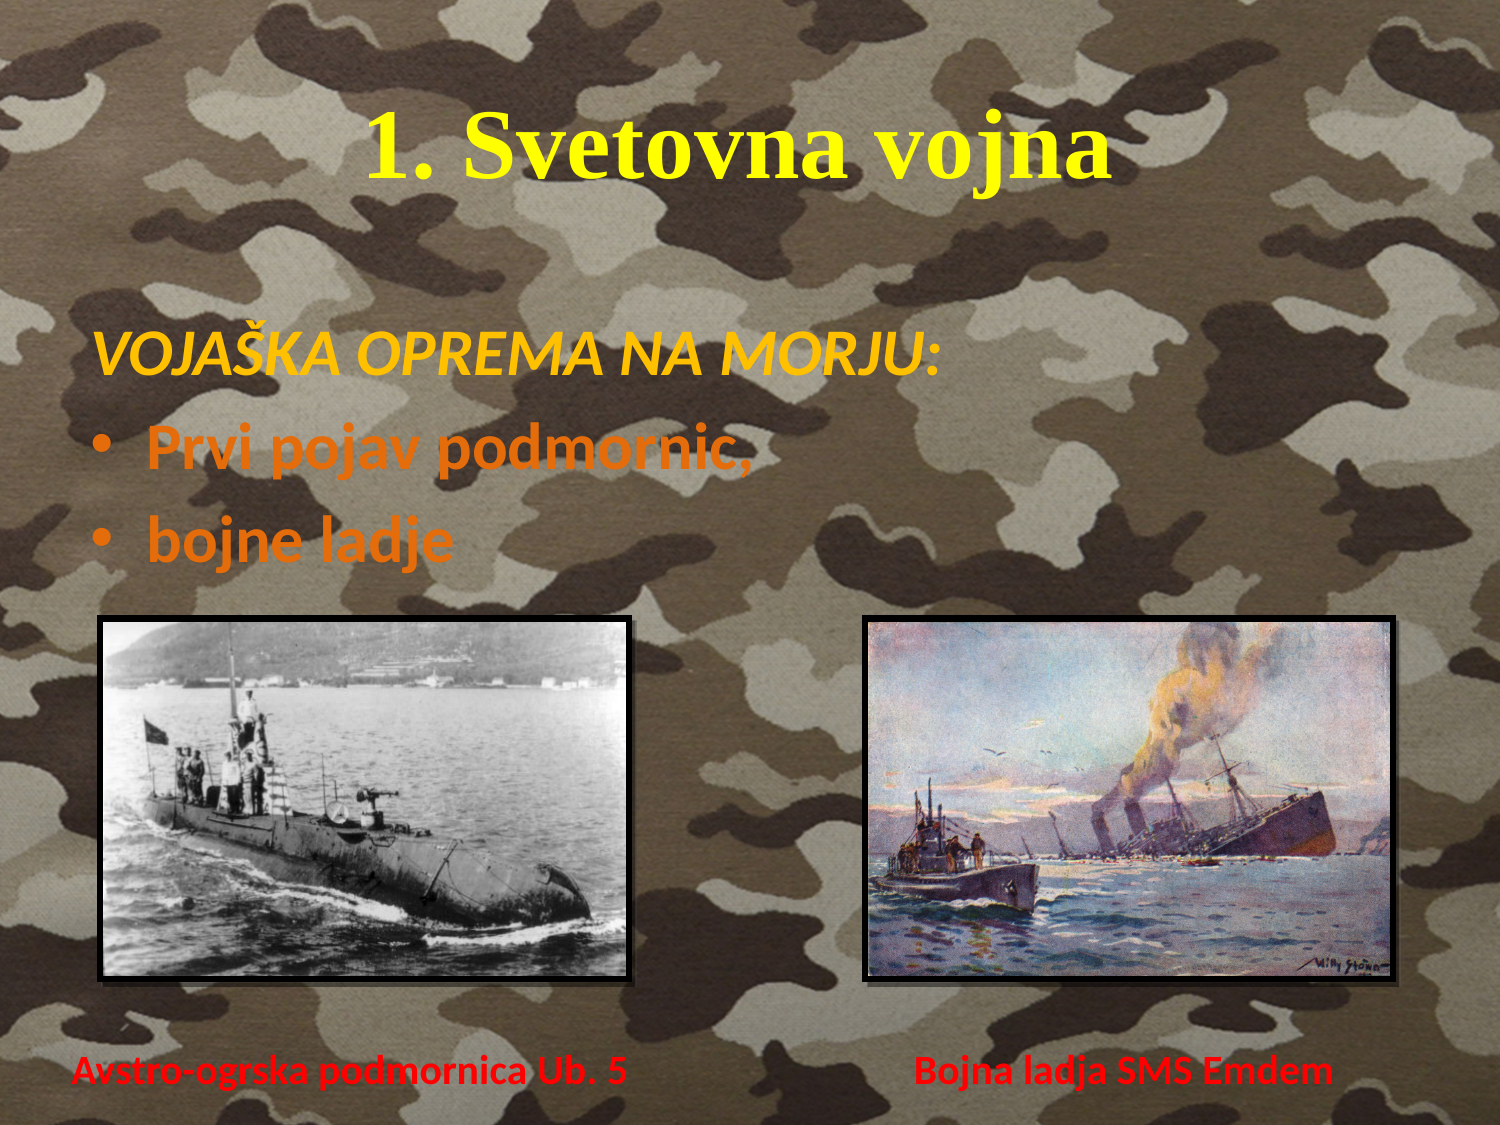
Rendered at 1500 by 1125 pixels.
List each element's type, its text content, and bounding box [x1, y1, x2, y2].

picture [0, 0, 1500, 1125]
text_box Bojna ladja SMS Emdem [899, 1035, 1359, 1100]
list VOJAŠKA OPREMA NA MORJU: Prvi pojav podmornic, bojne ladje [75, 208, 1426, 951]
text_box Avstro-ogrska podmornica Ub. 5 [56, 1035, 654, 1100]
title 1. Svetovna vojna [75, 45, 1425, 208]
